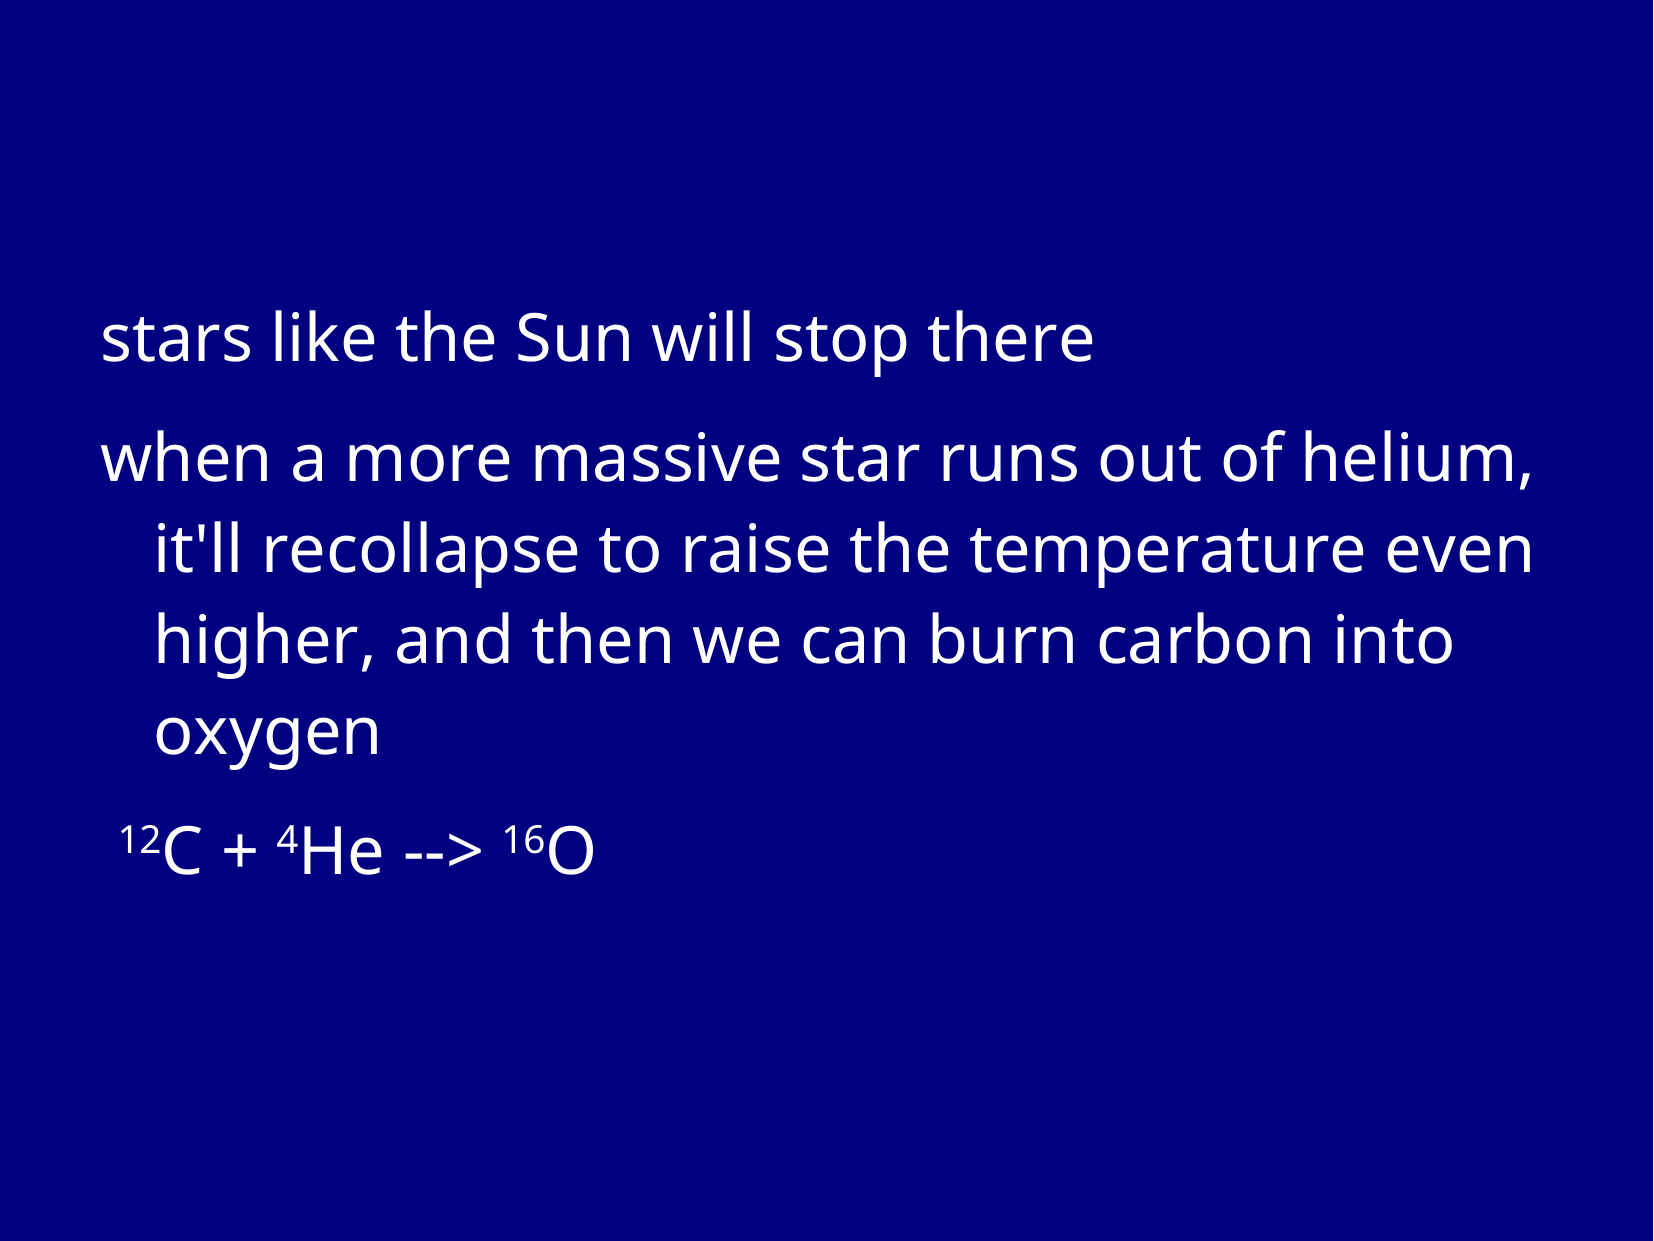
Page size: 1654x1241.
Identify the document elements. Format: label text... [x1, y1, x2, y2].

list stars like the Sun will stop there when a more massive star runs out of helium, it'll recollapse to raise the temperature even higher, and then we can burn carbon into oxygen 12C + 4He --> 16O [82, 290, 1571, 1109]
